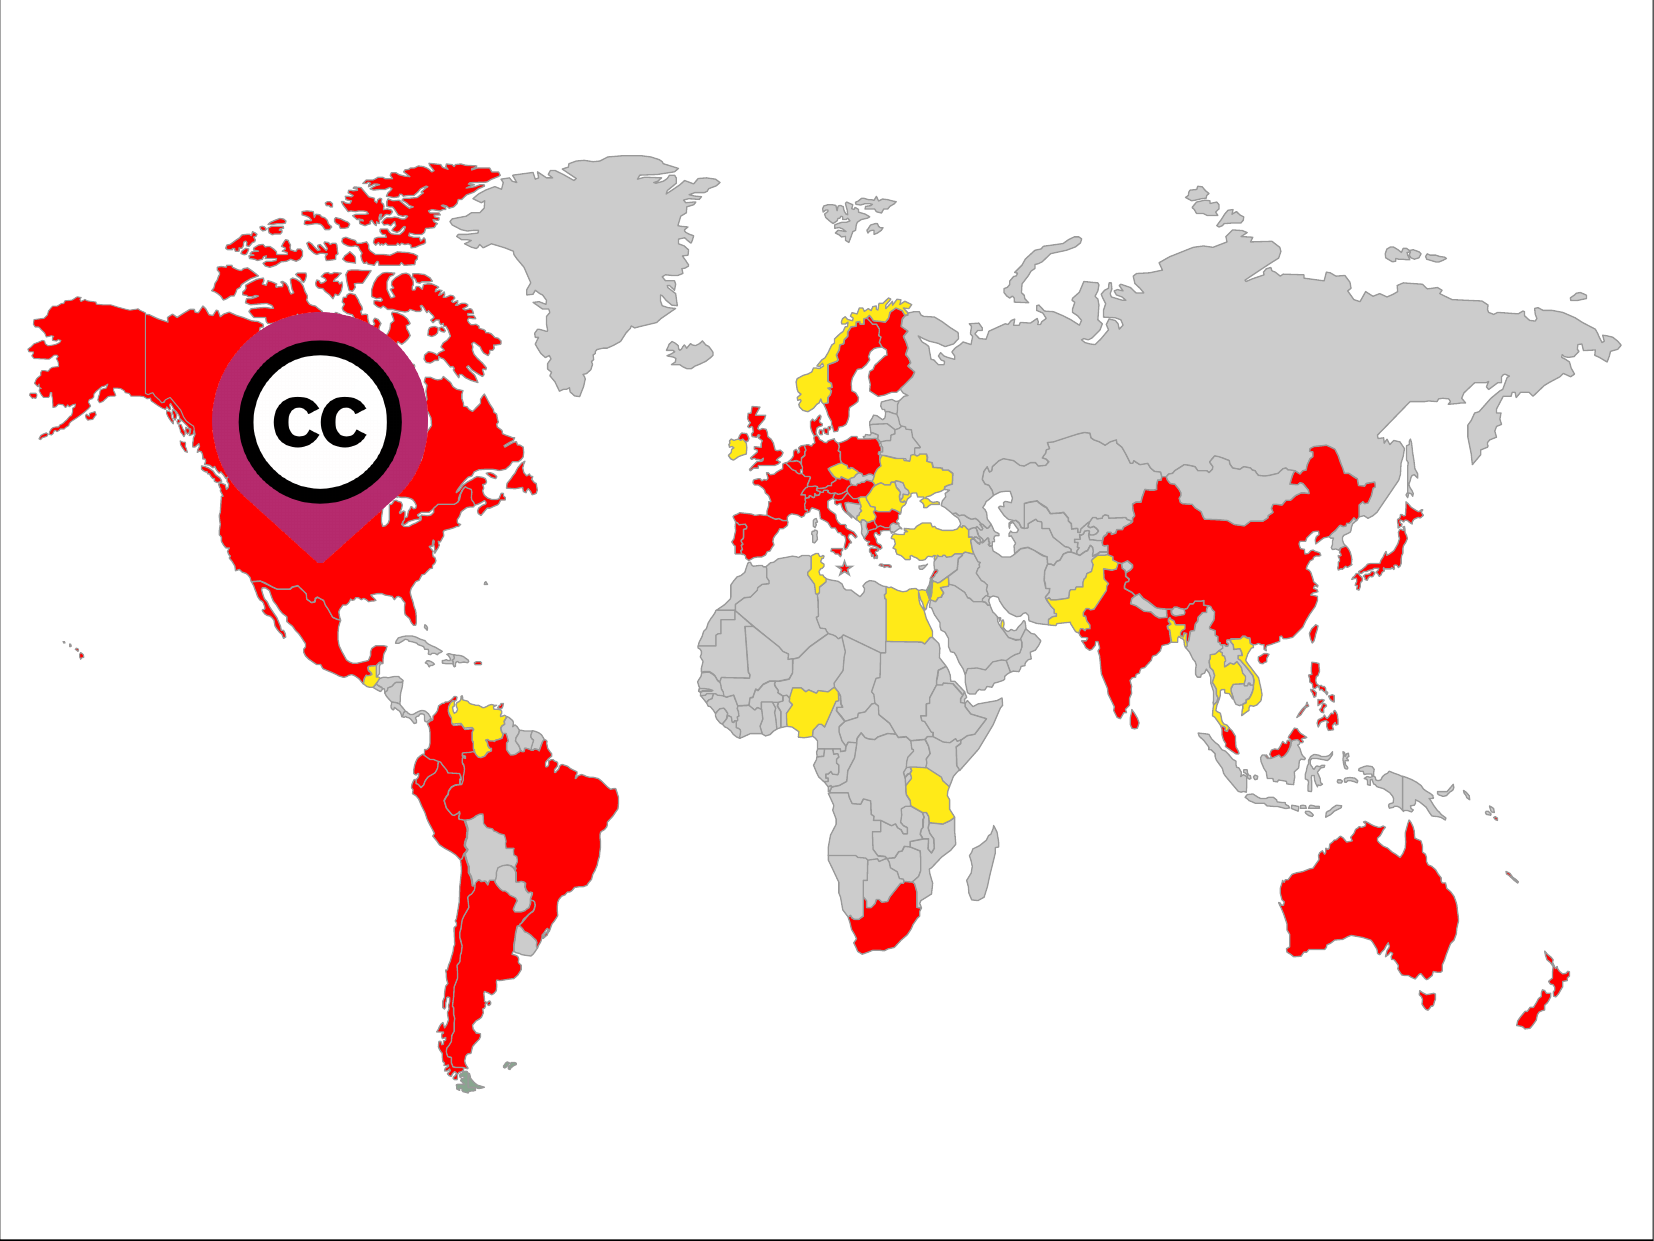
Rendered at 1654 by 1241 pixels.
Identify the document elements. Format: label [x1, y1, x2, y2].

text_box [1198, 732, 1252, 793]
text_box [1308, 805, 1320, 809]
text_box [503, 1061, 517, 1070]
text_box [325, 201, 333, 207]
text_box [242, 273, 323, 312]
text_box [342, 251, 356, 264]
text_box [506, 461, 538, 495]
text_box [1505, 871, 1519, 884]
text_box [1419, 990, 1436, 1011]
text_box [822, 202, 870, 243]
text_box [1216, 209, 1244, 228]
picture [212, 312, 428, 563]
text_box [1570, 292, 1587, 301]
text_box [306, 241, 339, 261]
text_box [1358, 765, 1446, 821]
text_box [259, 226, 284, 235]
text_box [1245, 793, 1290, 809]
text_box [1544, 951, 1570, 997]
text_box [836, 561, 853, 575]
text_box [1278, 819, 1459, 980]
text_box [1463, 790, 1470, 800]
text_box [1305, 751, 1333, 792]
text_box [1296, 702, 1309, 718]
text_box [747, 406, 784, 471]
text_box [345, 269, 372, 292]
text_box [267, 218, 287, 225]
text_box [180, 440, 188, 453]
text_box [813, 518, 818, 528]
text_box [27, 296, 212, 478]
text_box [855, 196, 897, 214]
text_box [395, 635, 443, 655]
text_box [1305, 811, 1314, 817]
text_box [486, 472, 497, 479]
text_box [966, 825, 999, 901]
text_box [1309, 624, 1319, 643]
text_box [1317, 699, 1327, 713]
text_box [425, 660, 435, 667]
text_box [1004, 236, 1082, 303]
text_box [1317, 710, 1339, 731]
text_box [830, 548, 843, 557]
text_box [371, 272, 502, 383]
text_box [1425, 253, 1447, 262]
text_box [1351, 501, 1424, 591]
text_box [866, 223, 884, 235]
text_box [85, 411, 97, 421]
text_box [334, 217, 350, 229]
text_box [1185, 186, 1220, 216]
text_box [1437, 784, 1454, 797]
text_box [666, 340, 714, 369]
text_box [1260, 728, 1307, 785]
text_box [211, 265, 259, 301]
text_box [225, 231, 258, 252]
text_box [697, 229, 1622, 955]
text_box [233, 376, 619, 1094]
text_box [1130, 709, 1140, 729]
text_box [1308, 662, 1335, 703]
text_box [240, 248, 249, 255]
text_box [1344, 777, 1358, 783]
text_box [728, 432, 749, 461]
text_box [1291, 805, 1299, 812]
text_box [1406, 439, 1418, 498]
text_box [1325, 805, 1342, 818]
text_box [248, 239, 303, 268]
text_box [879, 564, 892, 568]
text_box [1258, 653, 1270, 664]
text_box [811, 529, 818, 544]
text_box [341, 237, 418, 266]
text_box [1342, 751, 1349, 770]
text_box [1485, 805, 1495, 816]
text_box [341, 163, 501, 248]
text_box [302, 210, 332, 230]
text_box [29, 393, 37, 399]
text_box [918, 563, 928, 570]
text_box [442, 653, 469, 667]
text_box [79, 652, 84, 660]
text_box [449, 155, 721, 397]
text_box [315, 272, 343, 299]
text_box [342, 293, 363, 312]
text_box [1516, 989, 1551, 1029]
text_box [1385, 247, 1422, 262]
